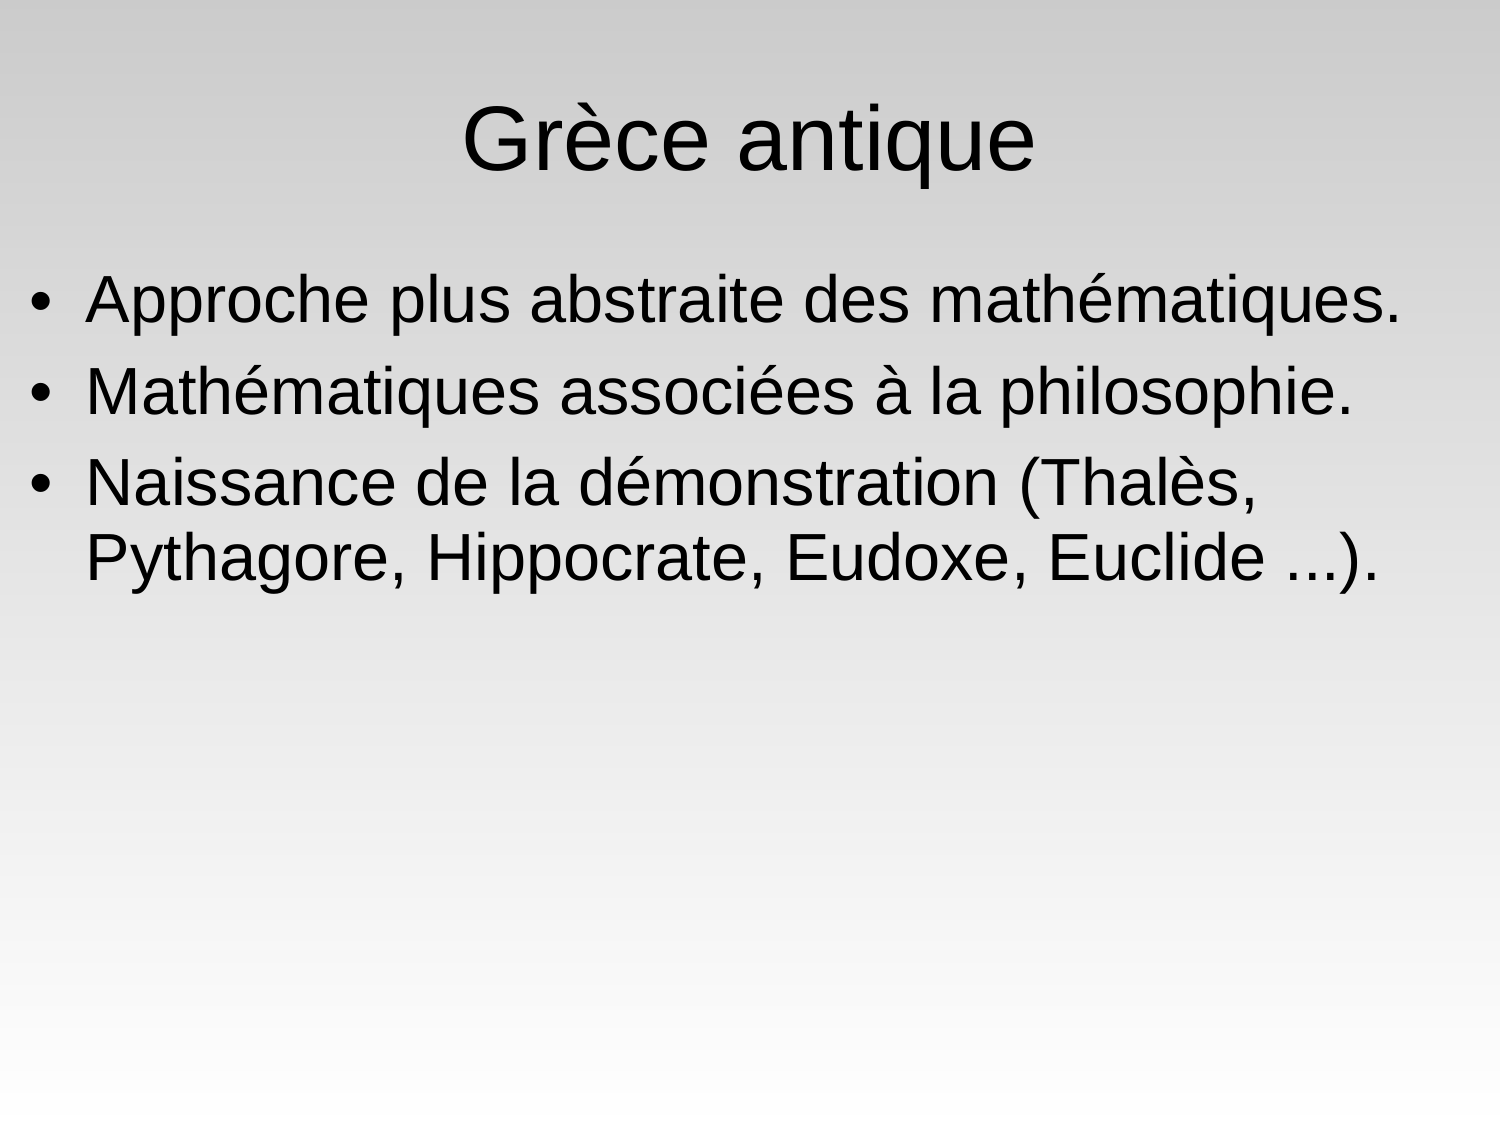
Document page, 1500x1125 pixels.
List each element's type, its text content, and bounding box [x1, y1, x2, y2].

title Grèce antique [75, 21, 1426, 257]
list Approche plus abstraite des mathématiques. Mathématiques associées à la philosophie. Naissance de la démonstration (Thalès, Pythagore, Hippocrate, Eudoxe, Euclide ...). [29, 262, 1447, 1006]
